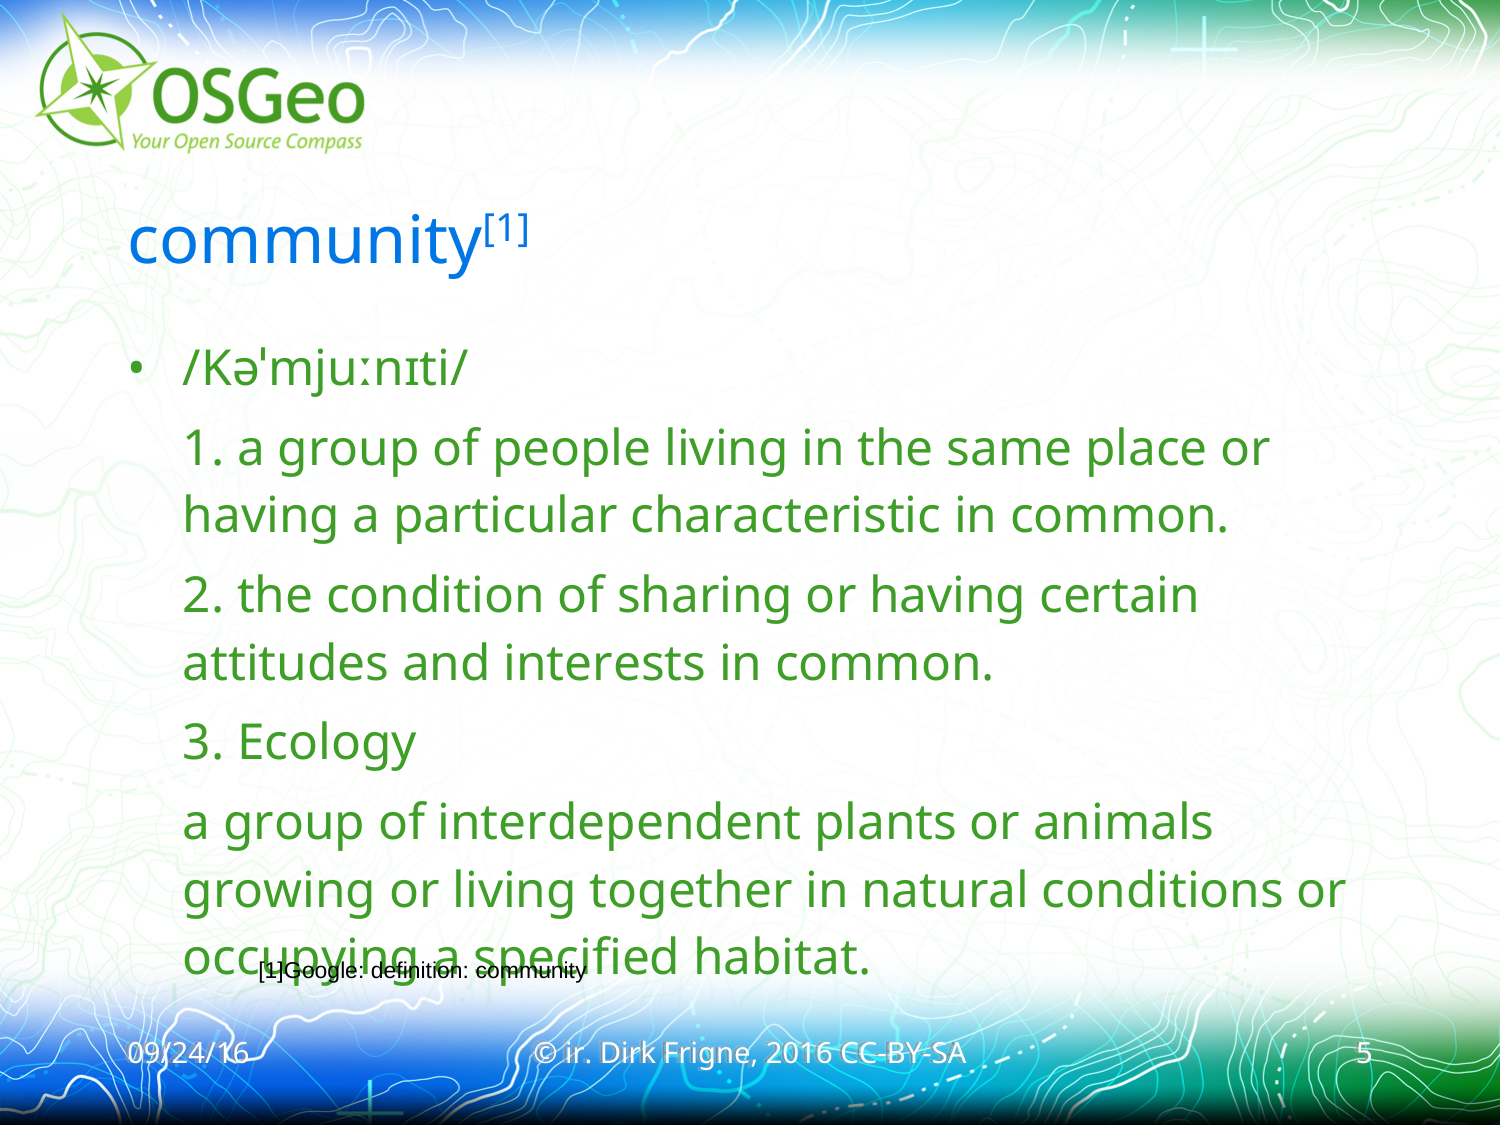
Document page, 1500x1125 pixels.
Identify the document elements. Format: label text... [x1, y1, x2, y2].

picture [0, 0, 1500, 1125]
text_box [1]Google: definition: community [243, 948, 603, 991]
title community[1] [112, 187, 1388, 288]
list /Kəˈmjuːnɪti/ 1. a group of people living in the same place or having a particular characteristic in common. 2. the condition of sharing or having certain attitudes and interests in common. 3. Ecology a group of interdependent plants or animals growing or living together in natural conditions or occupying a specified habitat. [112, 324, 1388, 1000]
